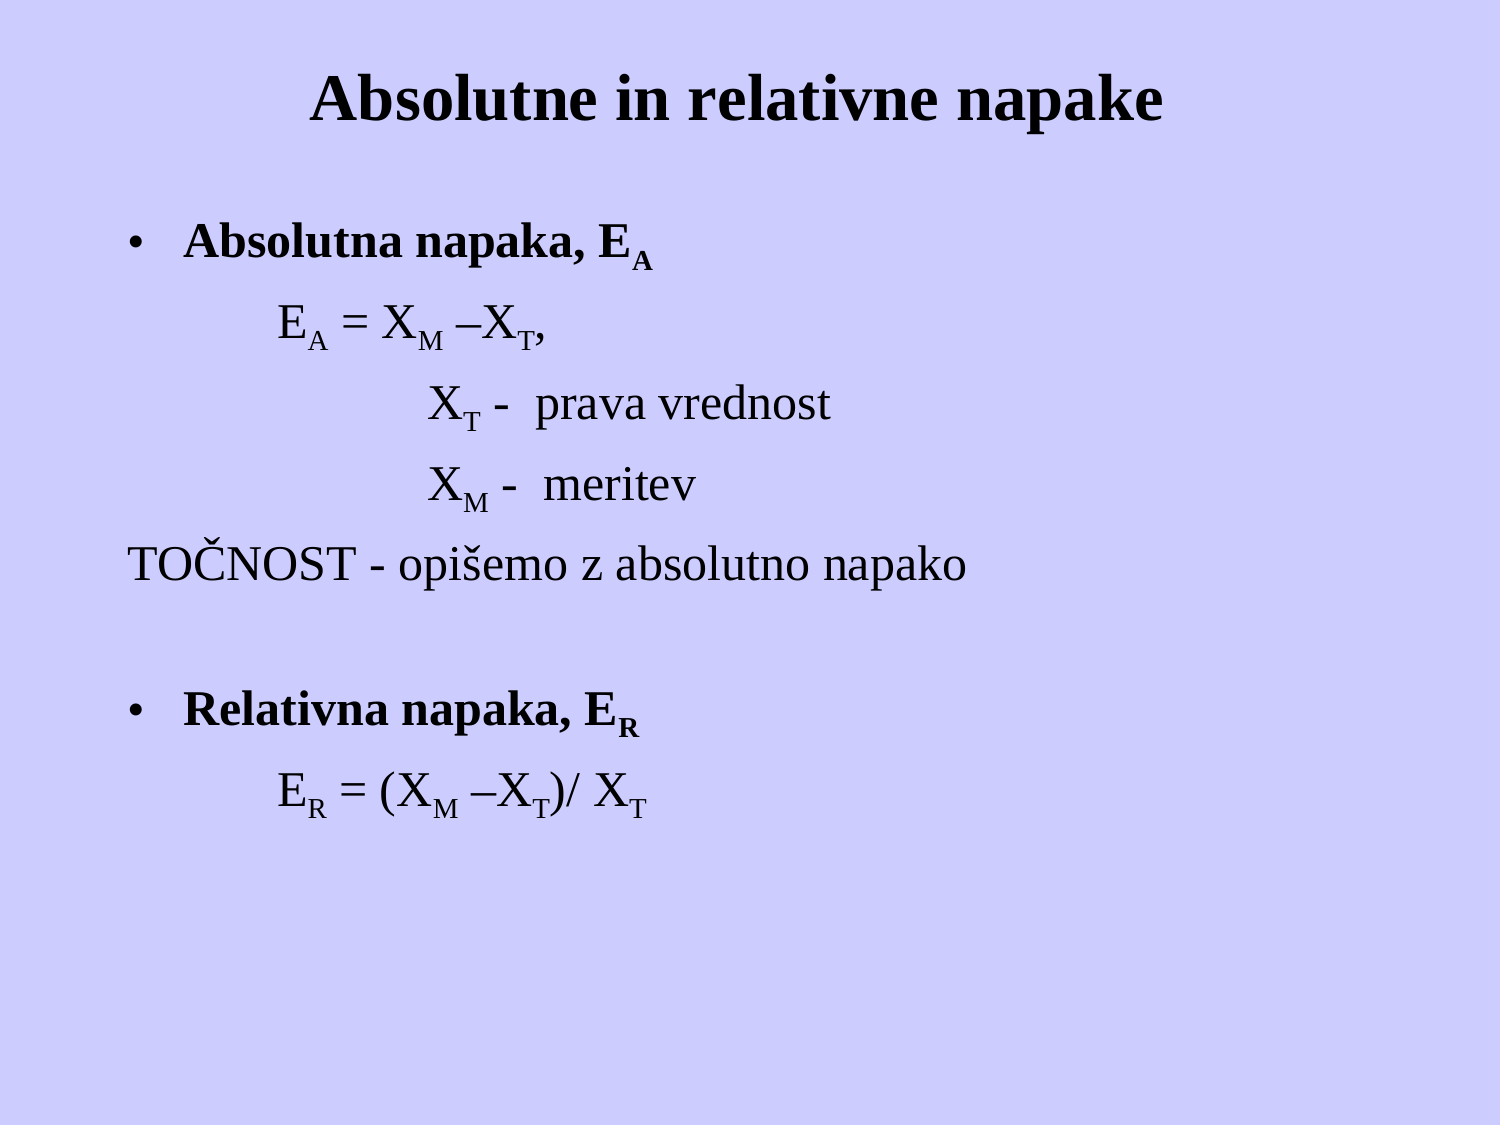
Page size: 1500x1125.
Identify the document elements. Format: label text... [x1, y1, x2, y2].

list Absolutna napaka, EA EA = XM –XT, XT - prava vrednost XM - meritev TOČNOST - opišemo z absolutno napako Relativna napaka, ER ER = (XM –XT)/ XT [112, 200, 1388, 1001]
title Absolutne in relativne napake [99, 0, 1375, 188]
